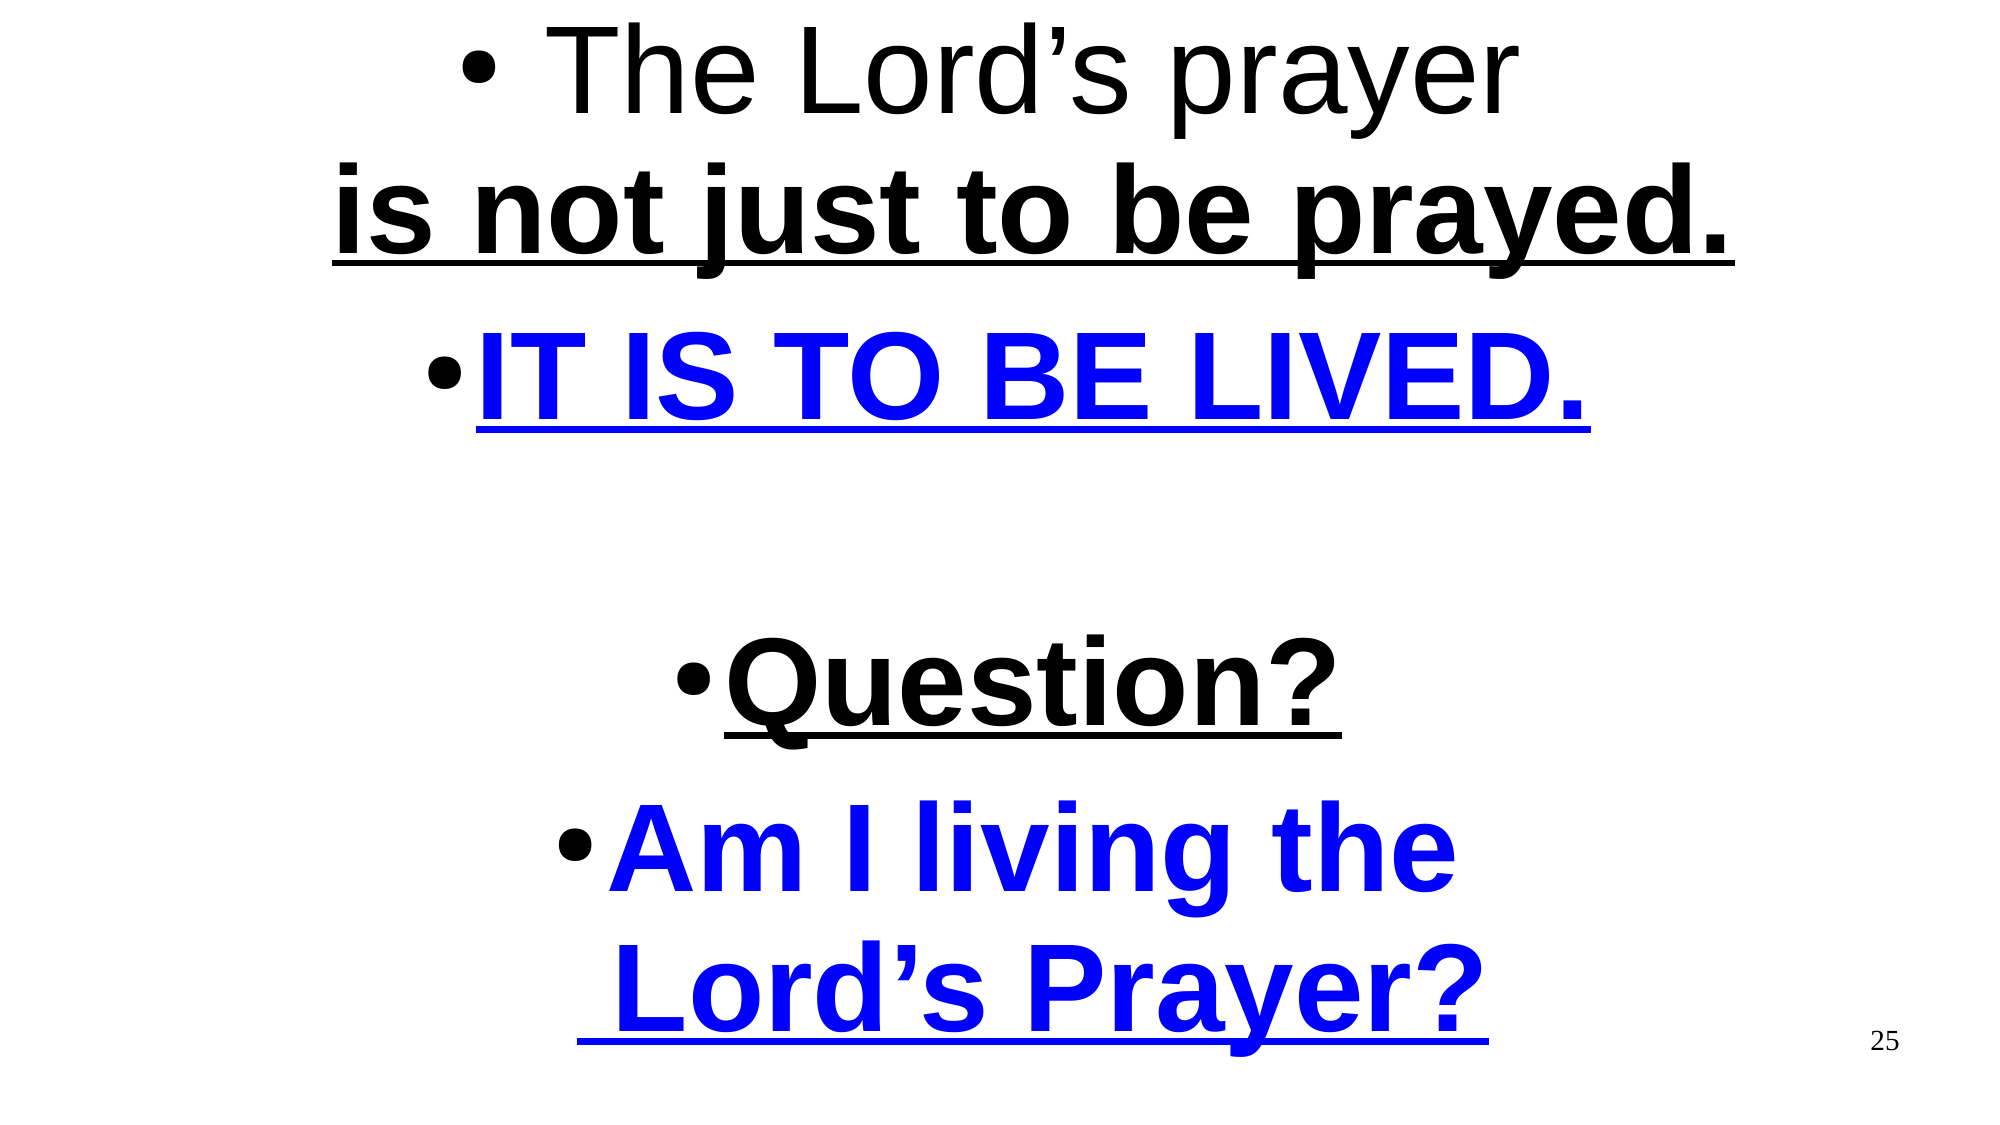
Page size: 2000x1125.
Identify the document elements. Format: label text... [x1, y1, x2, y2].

list The Lord’s prayer is not just to be prayed. IT IS TO BE LIVED. Question? Am I living the Lord’s Prayer? [0, 0, 1996, 1123]
